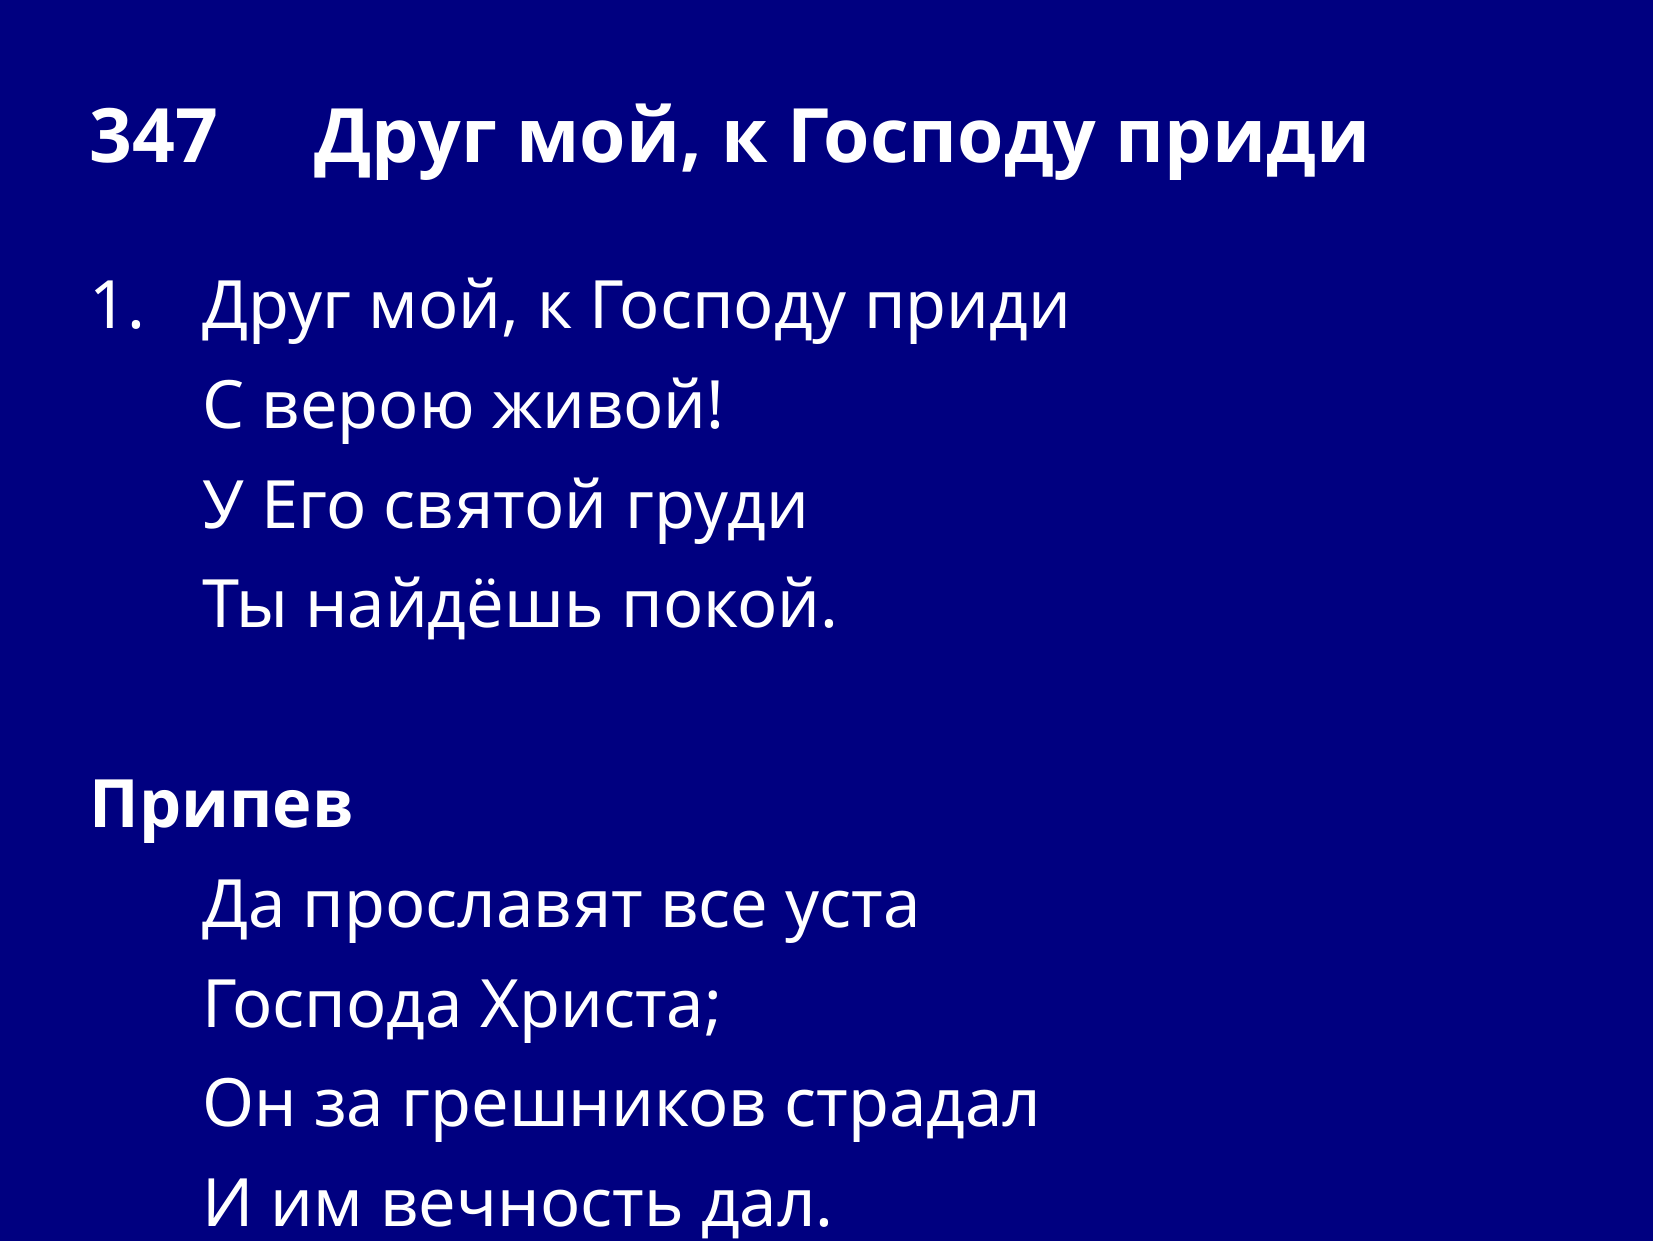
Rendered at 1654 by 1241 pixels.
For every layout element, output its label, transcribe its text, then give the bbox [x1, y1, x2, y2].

text_box 347 Друг мой, к Господу приди [75, 75, 1576, 188]
text_box 1. Друг мой, к Господу приди С верою живой! У Его святой груди Ты найдёшь покой. Припев Да прославят все уста Господа Христа; Он за грешников страдал И им вечность дал. [75, 188, 1576, 1163]
